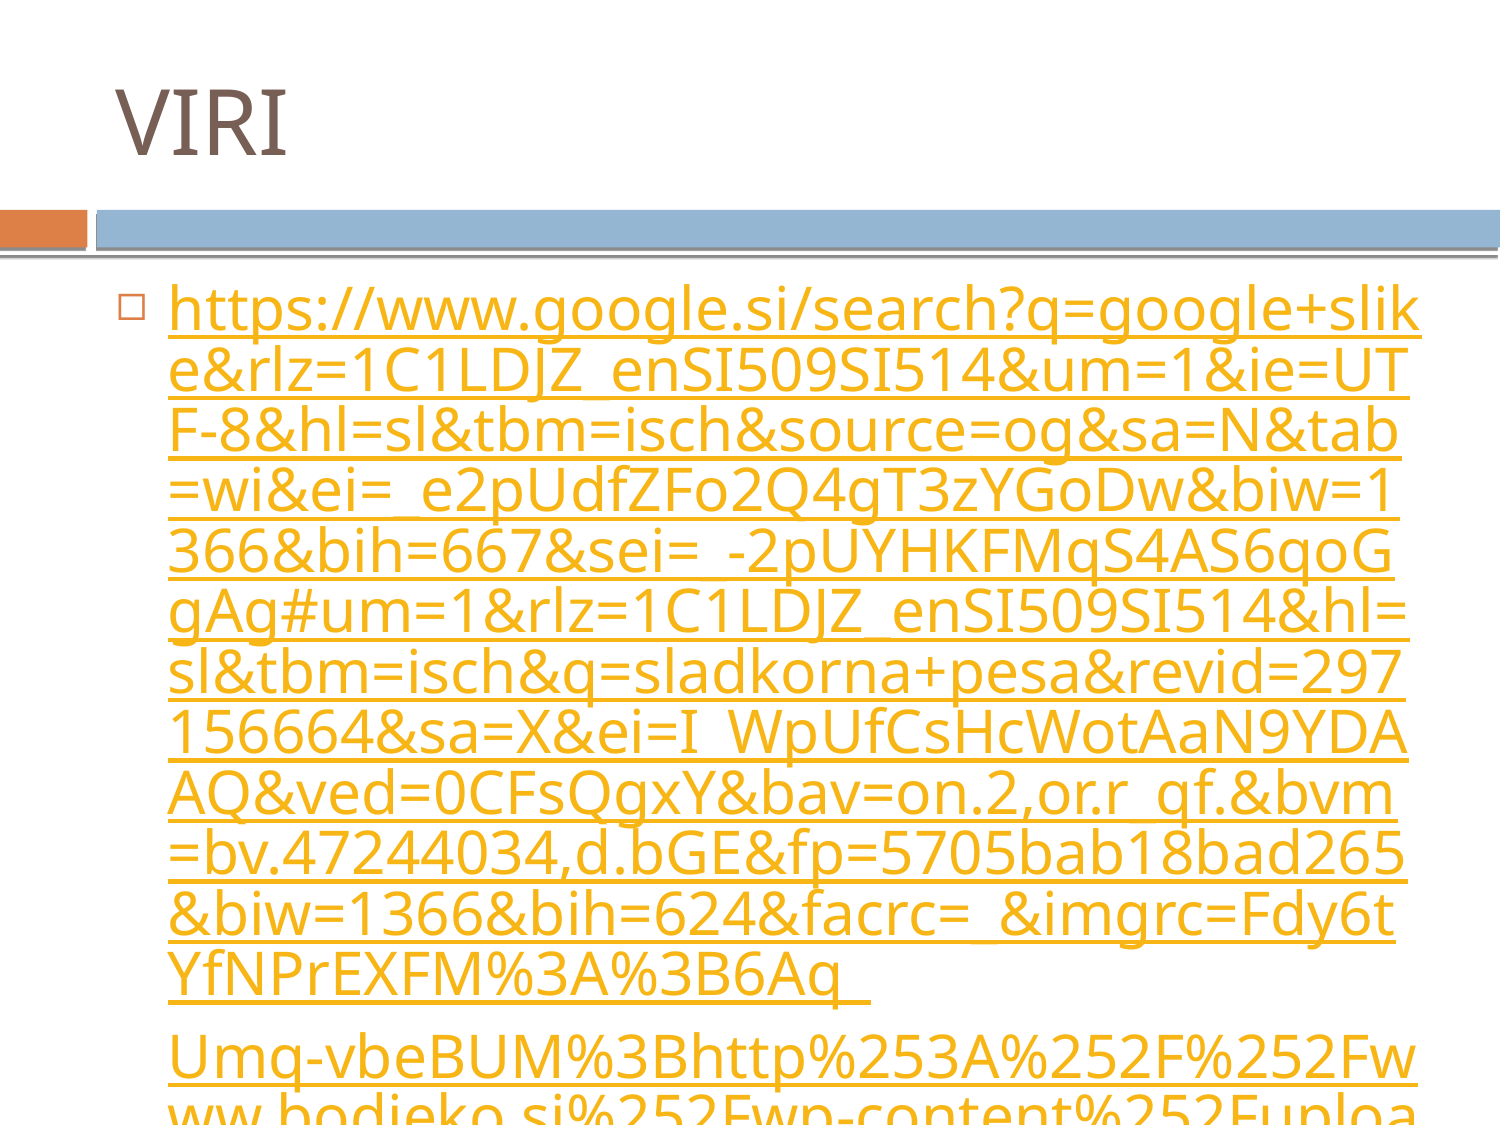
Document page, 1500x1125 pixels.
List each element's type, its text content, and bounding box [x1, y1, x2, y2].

title VIRI [100, 37, 1438, 200]
list https://www.google.si/search?q=google+slike&rlz=1C1LDJZ_enSI509SI514&um=1&ie=UTF-8&hl=sl&tbm=isch&source=og&sa=N&tab=wi&ei=_e2pUdfZFo2Q4gT3zYGoDw&biw=1366&bih=667&sei=_-2pUYHKFMqS4AS6qoGgAg#um=1&rlz=1C1LDJZ_enSI509SI514&hl=sl&tbm=isch&q=sladkorna+pesa&revid=297156664&sa=X&ei=I_WpUfCsHcWotAaN9YDAAQ&ved=0CFsQgxY&bav=on.2,or.r_qf.&bvm=bv.47244034,d.bGE&fp=5705bab18bad265&biw=1366&bih=624&facrc=_&imgrc=Fdy6tYfNPrEXFM%3A%3B6Aq_Umq-vbeBUM%3Bhttp%253A%252F%252Fwww.bodieko.si%252Fwp-content%252Fuploads%252F2012%252F05%252Fsladkorna-pesa.jpg%3Bhttp%253A%252F%252Fwww.bodieko.si%252Fsladkorna-pesa%3B588%3B392 http://www.wiener-zucker.at/index.php?id=370 http://sl.wikipedia.org/wiki/Saharoza [100, 262, 1438, 1000]
